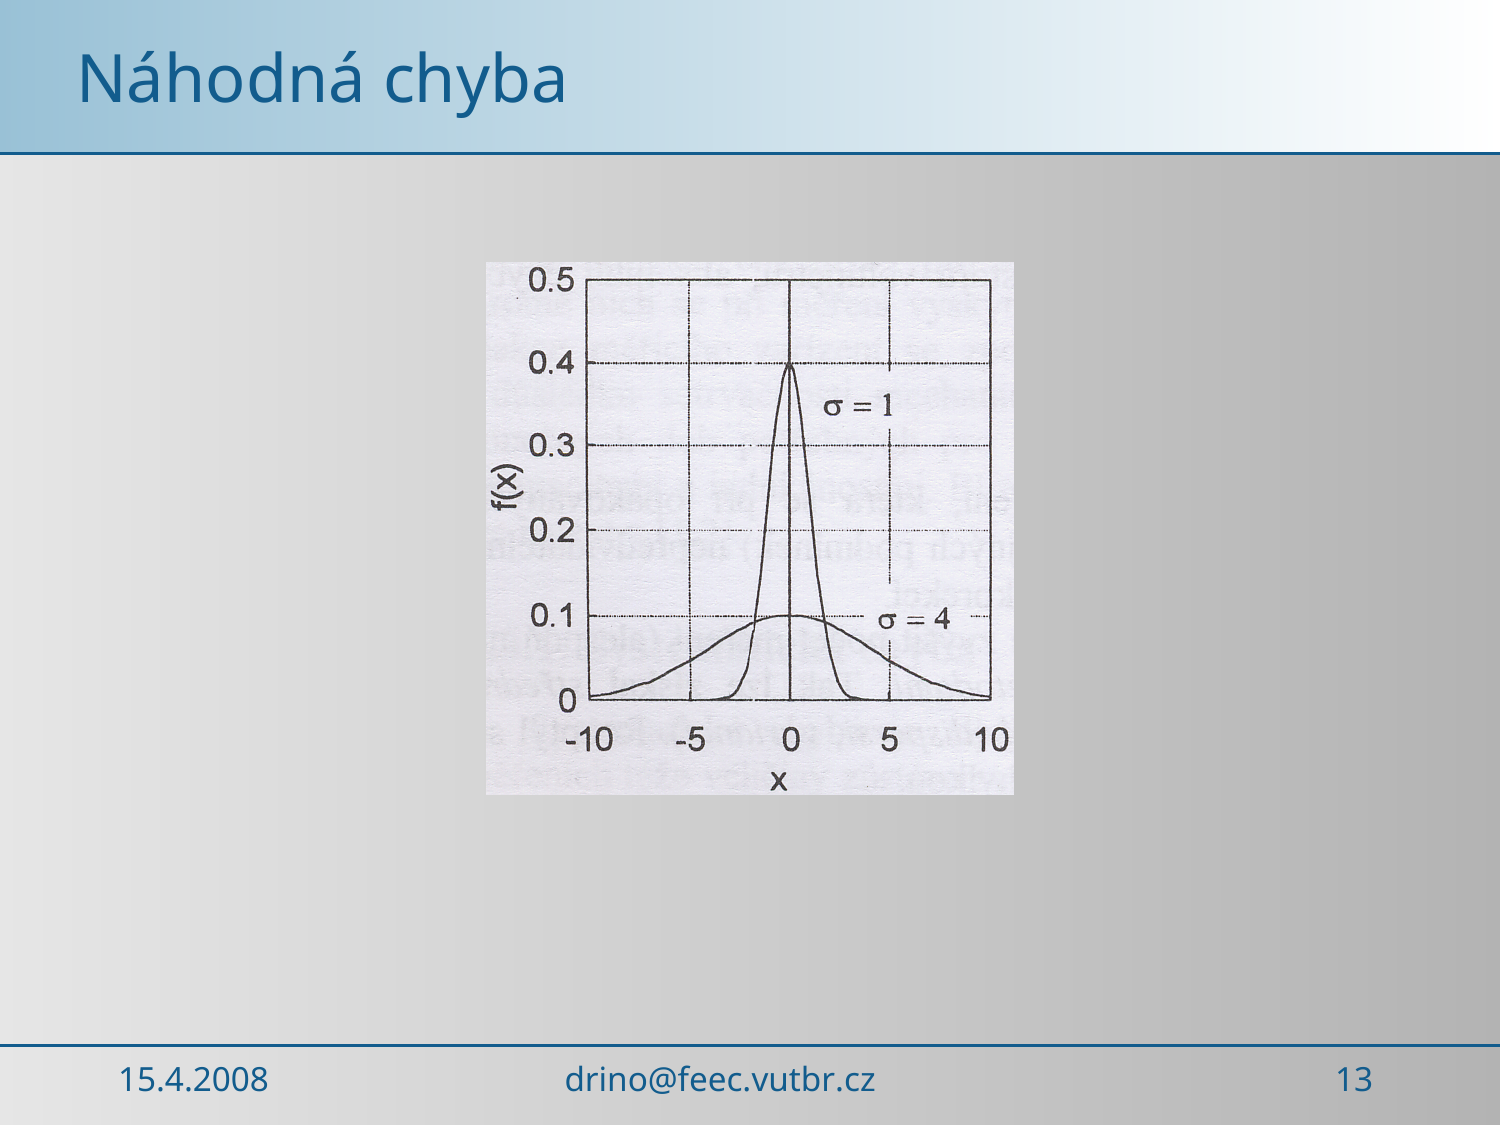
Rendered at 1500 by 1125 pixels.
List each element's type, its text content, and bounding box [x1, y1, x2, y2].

title Náhodná chyba [0, 0, 1500, 152]
text_box 15.4.2008 [103, 1049, 432, 1125]
picture [486, 262, 1014, 795]
text_box drino@feec.vutbr.cz [454, 1049, 987, 1125]
text_box <číslo> [1075, 1049, 1388, 1125]
